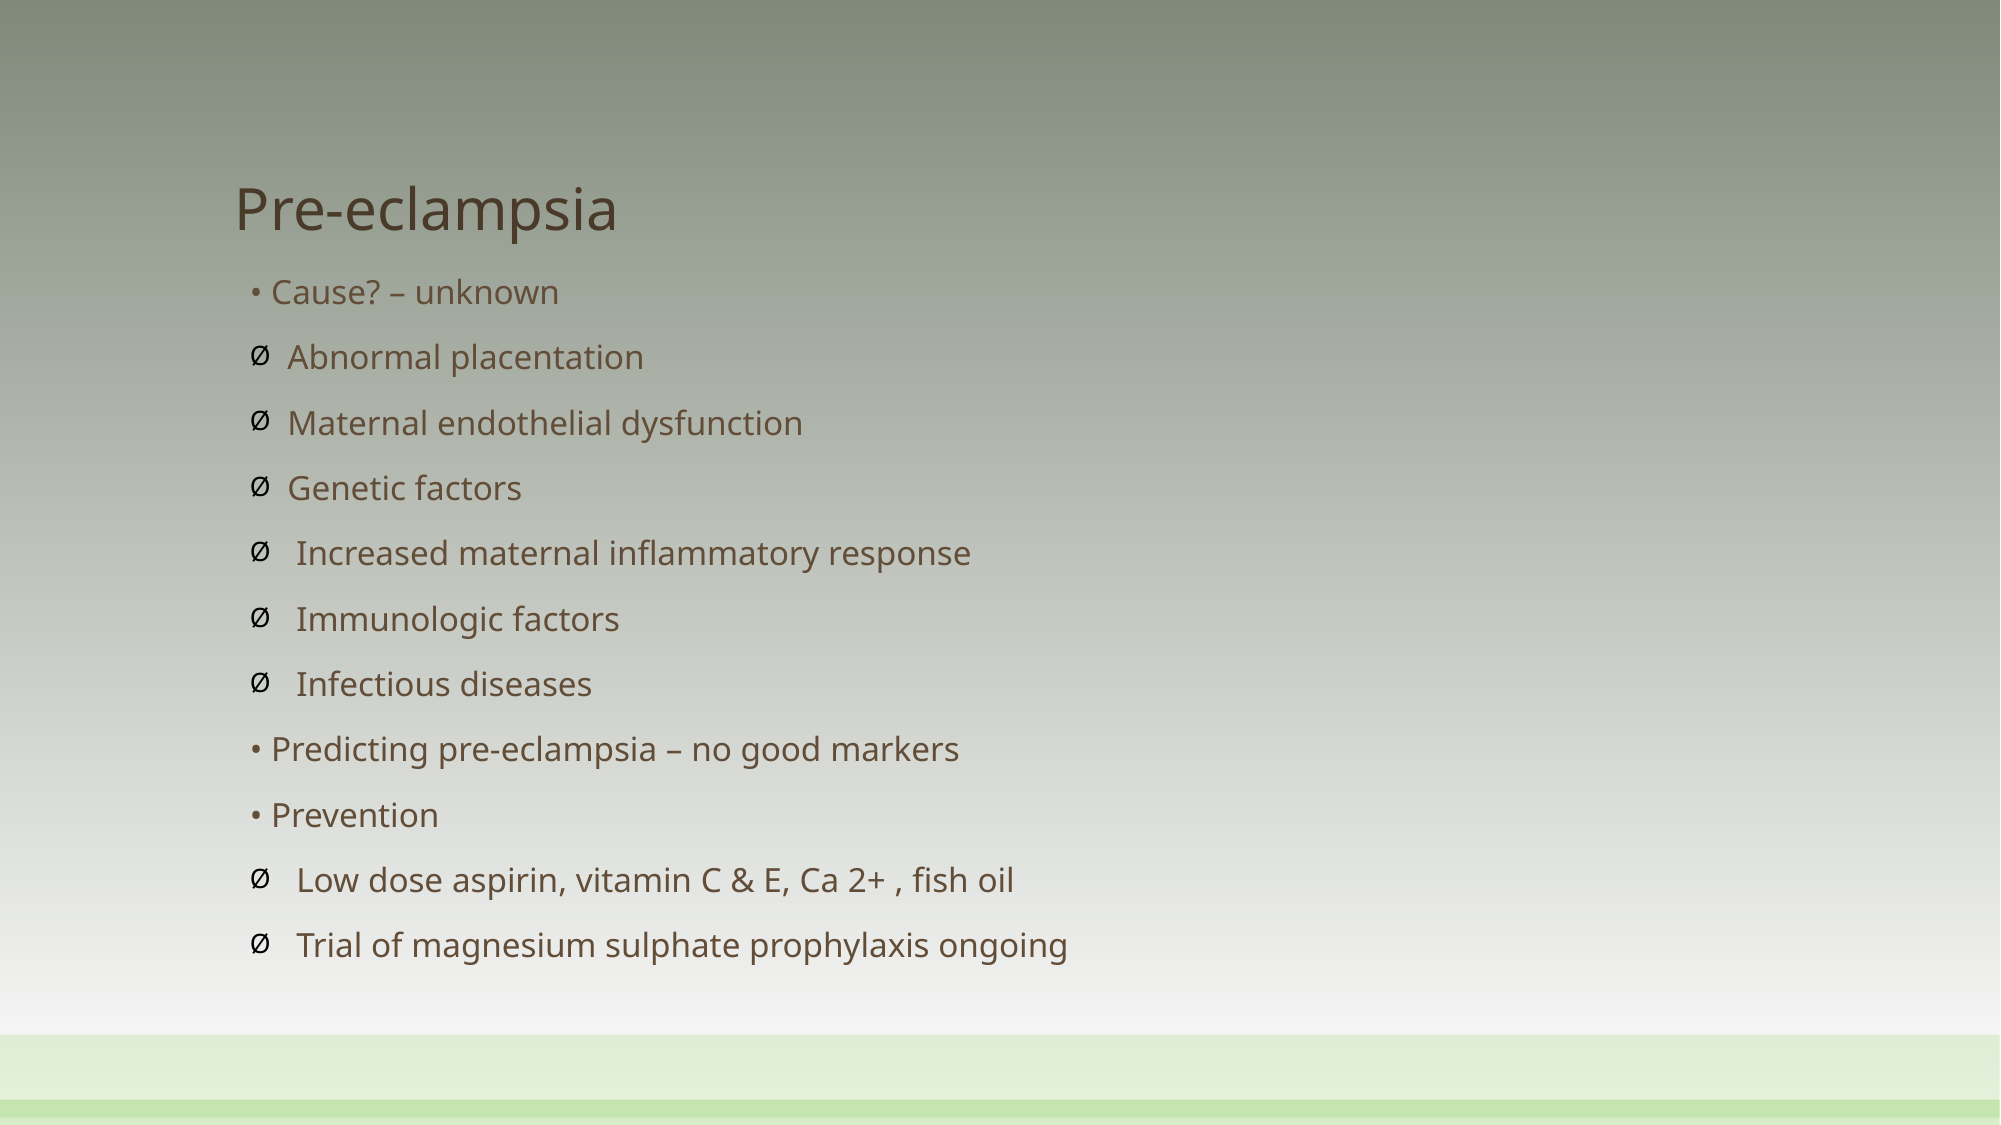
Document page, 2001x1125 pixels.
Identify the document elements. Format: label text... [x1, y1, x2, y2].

list • Cause? – unknown Abnormal placentation Maternal endothelial dysfunction Genetic factors Increased maternal inflammatory response Immunologic factors Infectious diseases • Predicting pre-eclampsia – no good markers • Prevention Low dose aspirin, vitamin C & E, Ca 2+ , fish oil Trial of magnesium sulphate prophylaxis ongoing [219, 274, 1780, 987]
title Pre-eclampsia [219, 71, 1780, 251]
